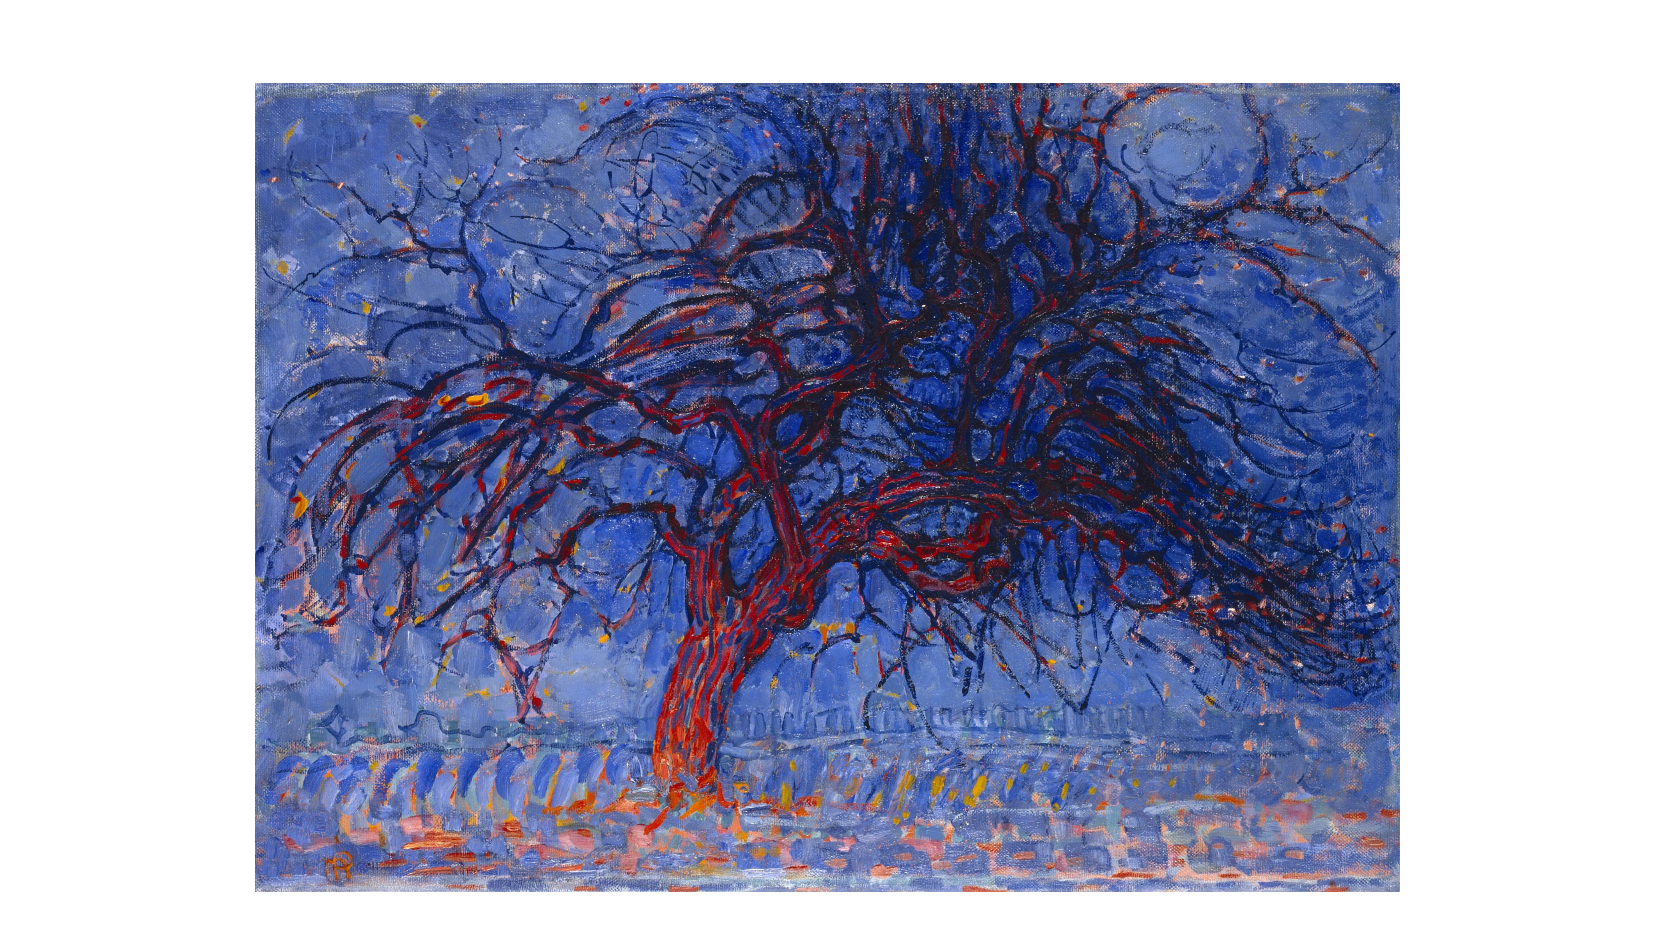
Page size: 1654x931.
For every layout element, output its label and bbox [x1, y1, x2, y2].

picture [255, 83, 1400, 892]
